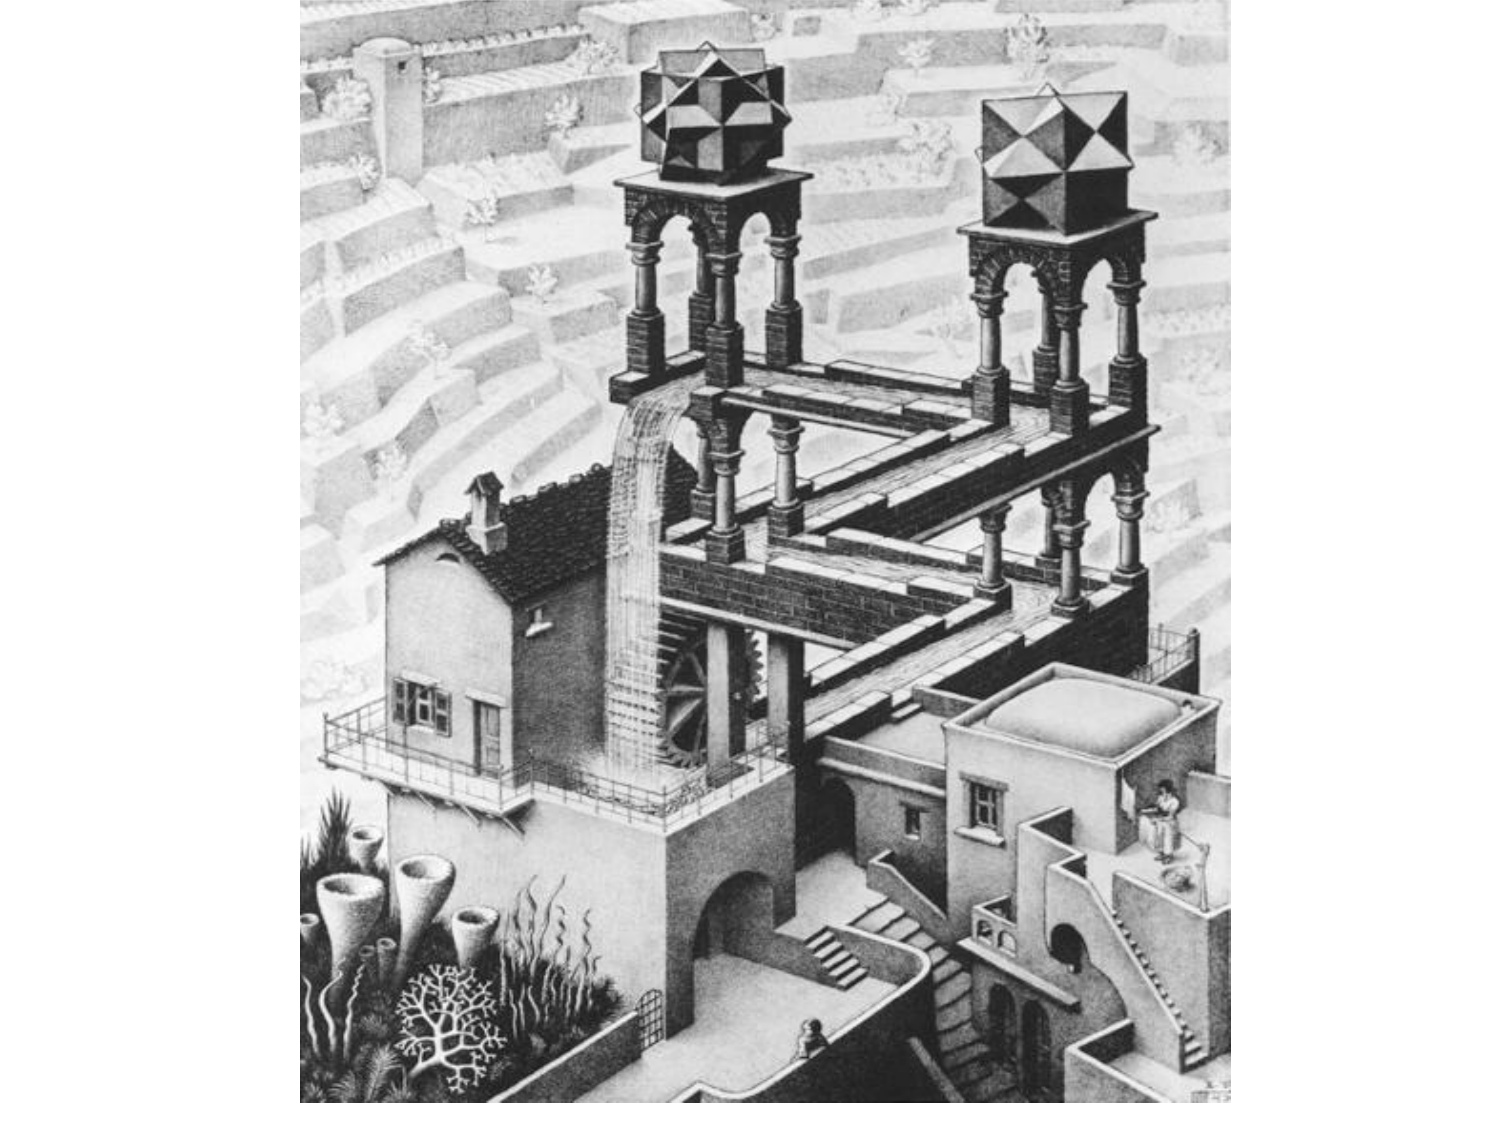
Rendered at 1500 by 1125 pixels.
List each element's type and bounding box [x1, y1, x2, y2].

picture [300, 0, 1231, 1103]
